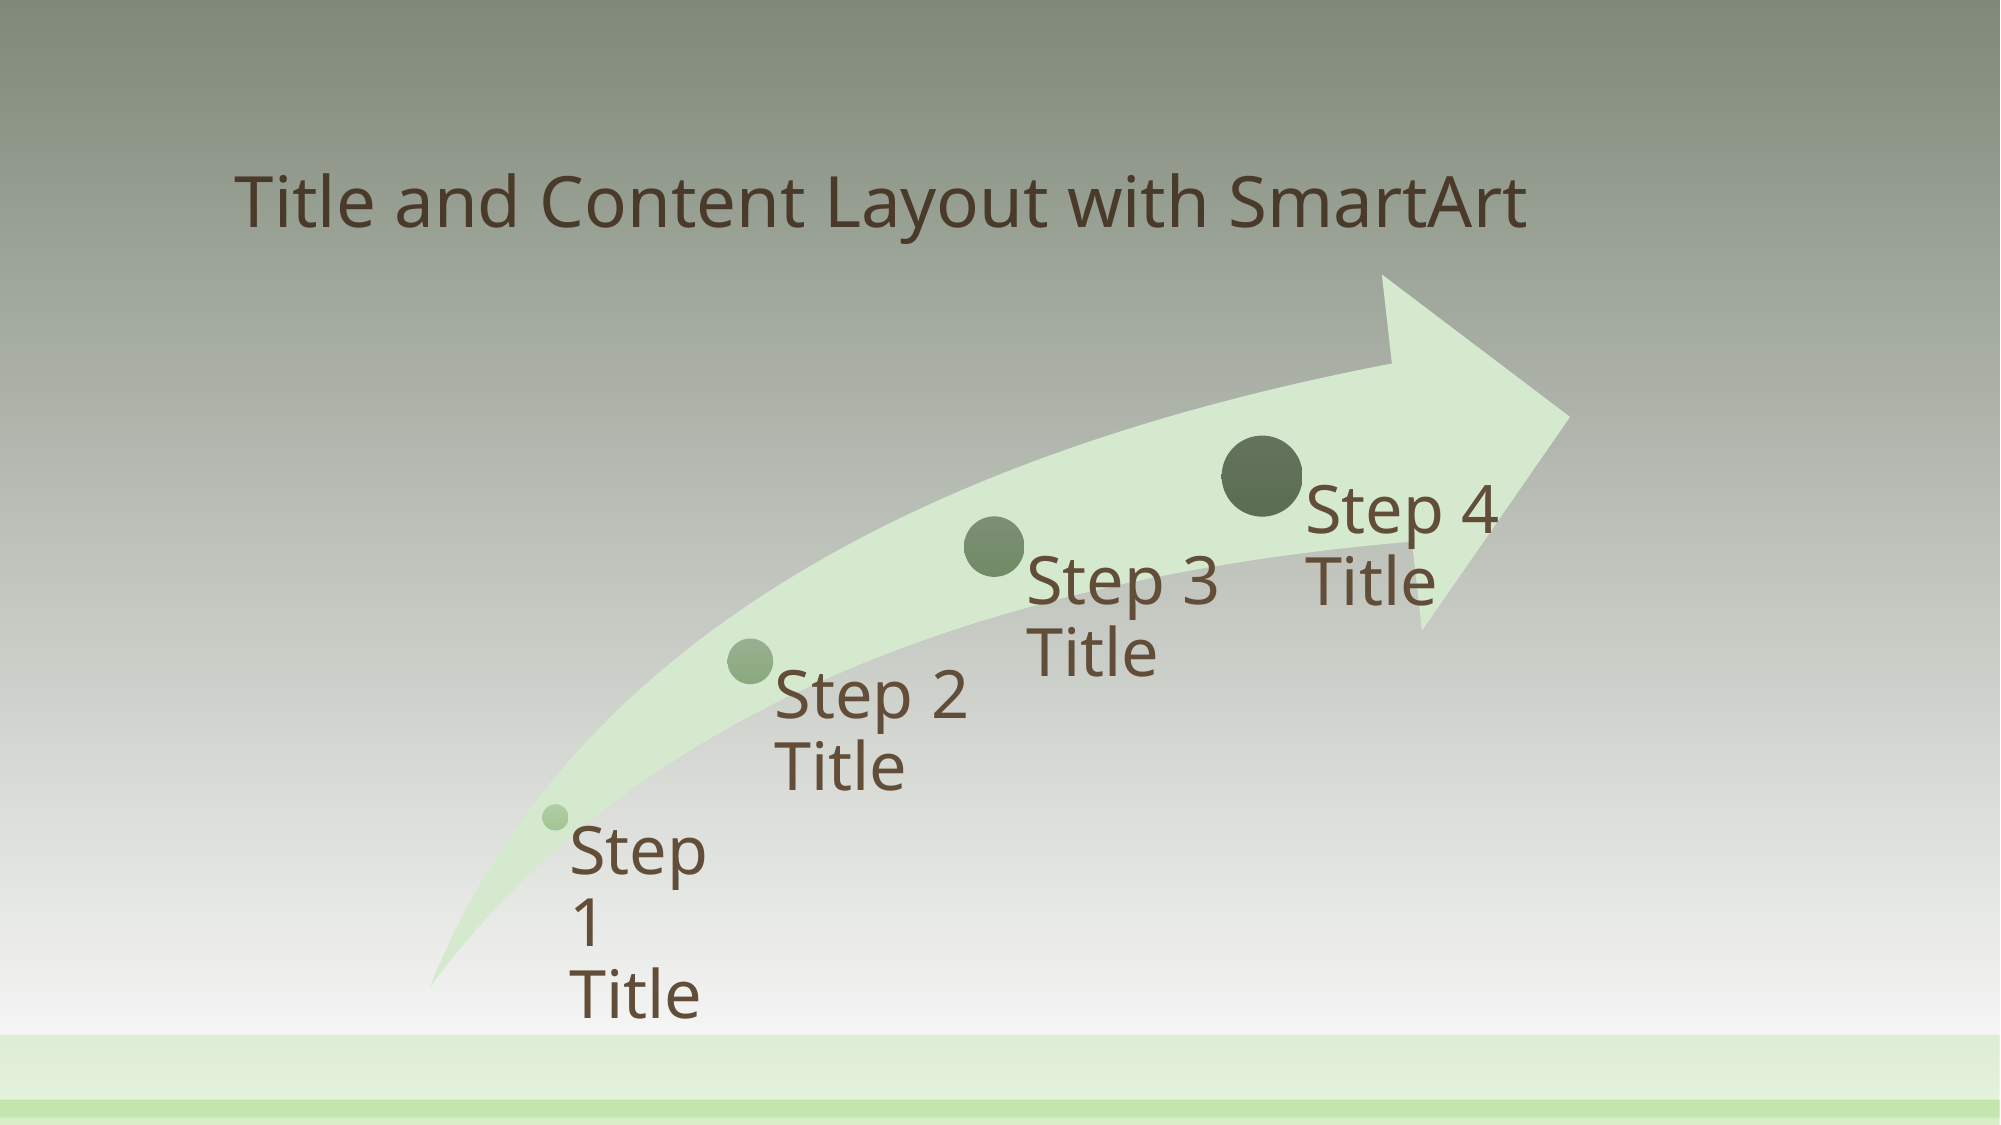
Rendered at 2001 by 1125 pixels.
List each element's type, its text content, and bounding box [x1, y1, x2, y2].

text_box Step 2 Title [750, 661, 990, 988]
text_box Step 4 Title [1262, 476, 1502, 987]
text_box [429, 274, 1571, 987]
text_box Step 1 Title [555, 817, 750, 987]
title Title and Content Layout with SmartArt [219, 71, 1780, 251]
text_box Step 3 Title [994, 546, 1234, 987]
